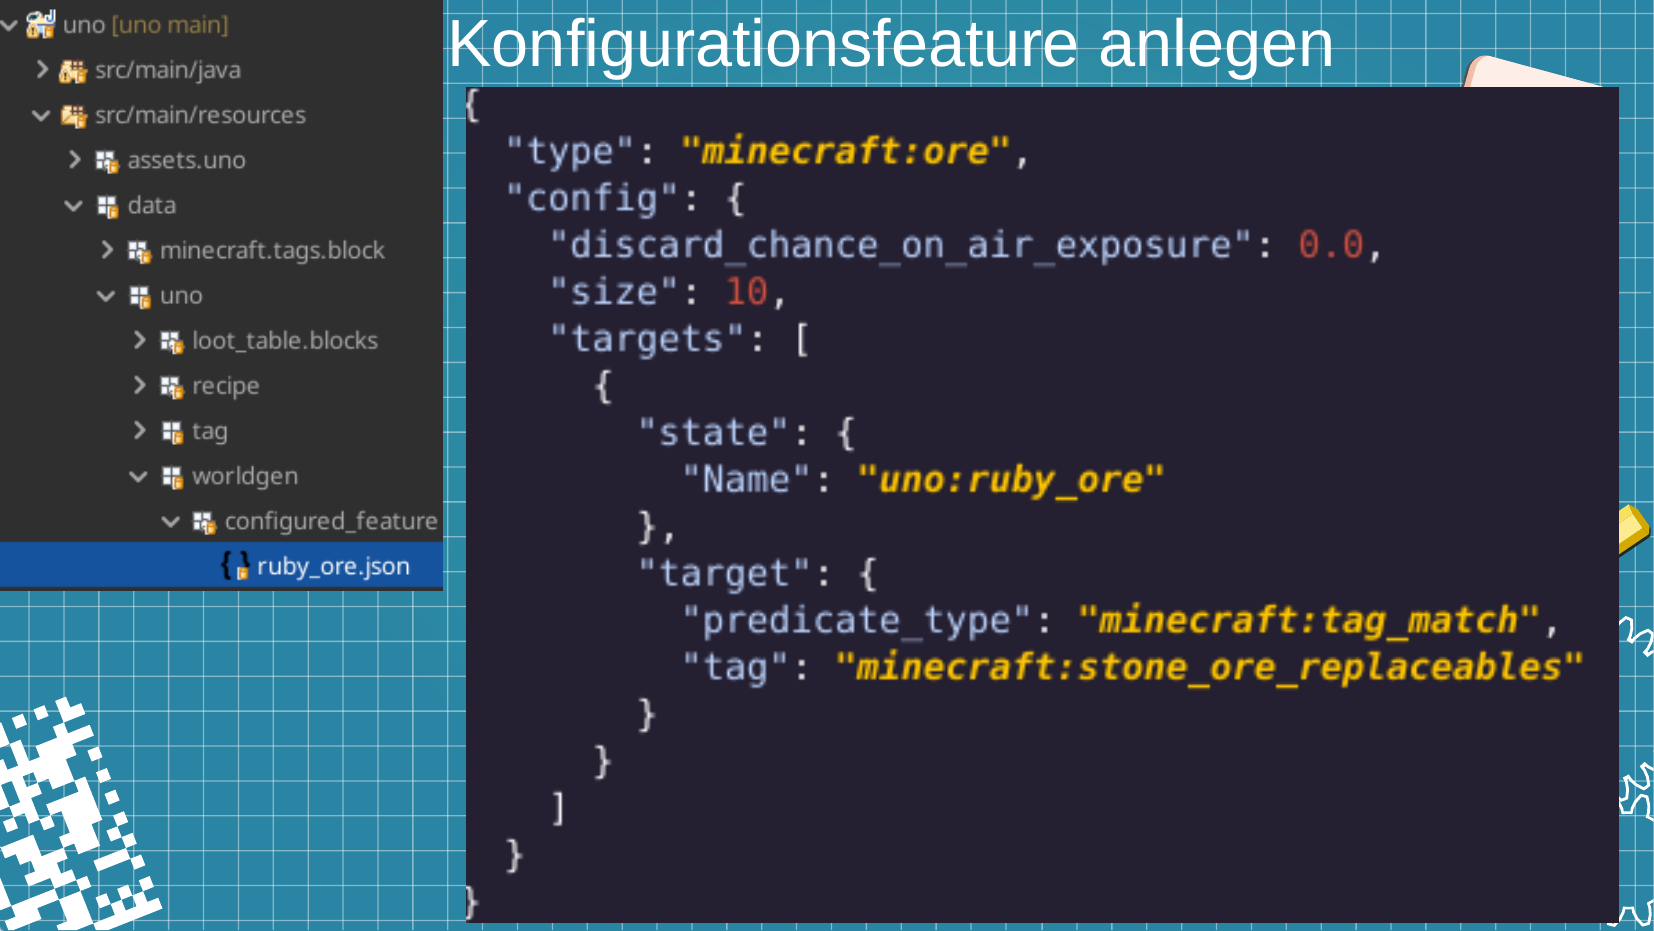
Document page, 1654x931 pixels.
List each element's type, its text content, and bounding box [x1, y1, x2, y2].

picture [0, 0, 443, 591]
picture [466, 87, 1619, 923]
list Konfigurationsfeature anlegen [443, 5, 1636, 89]
